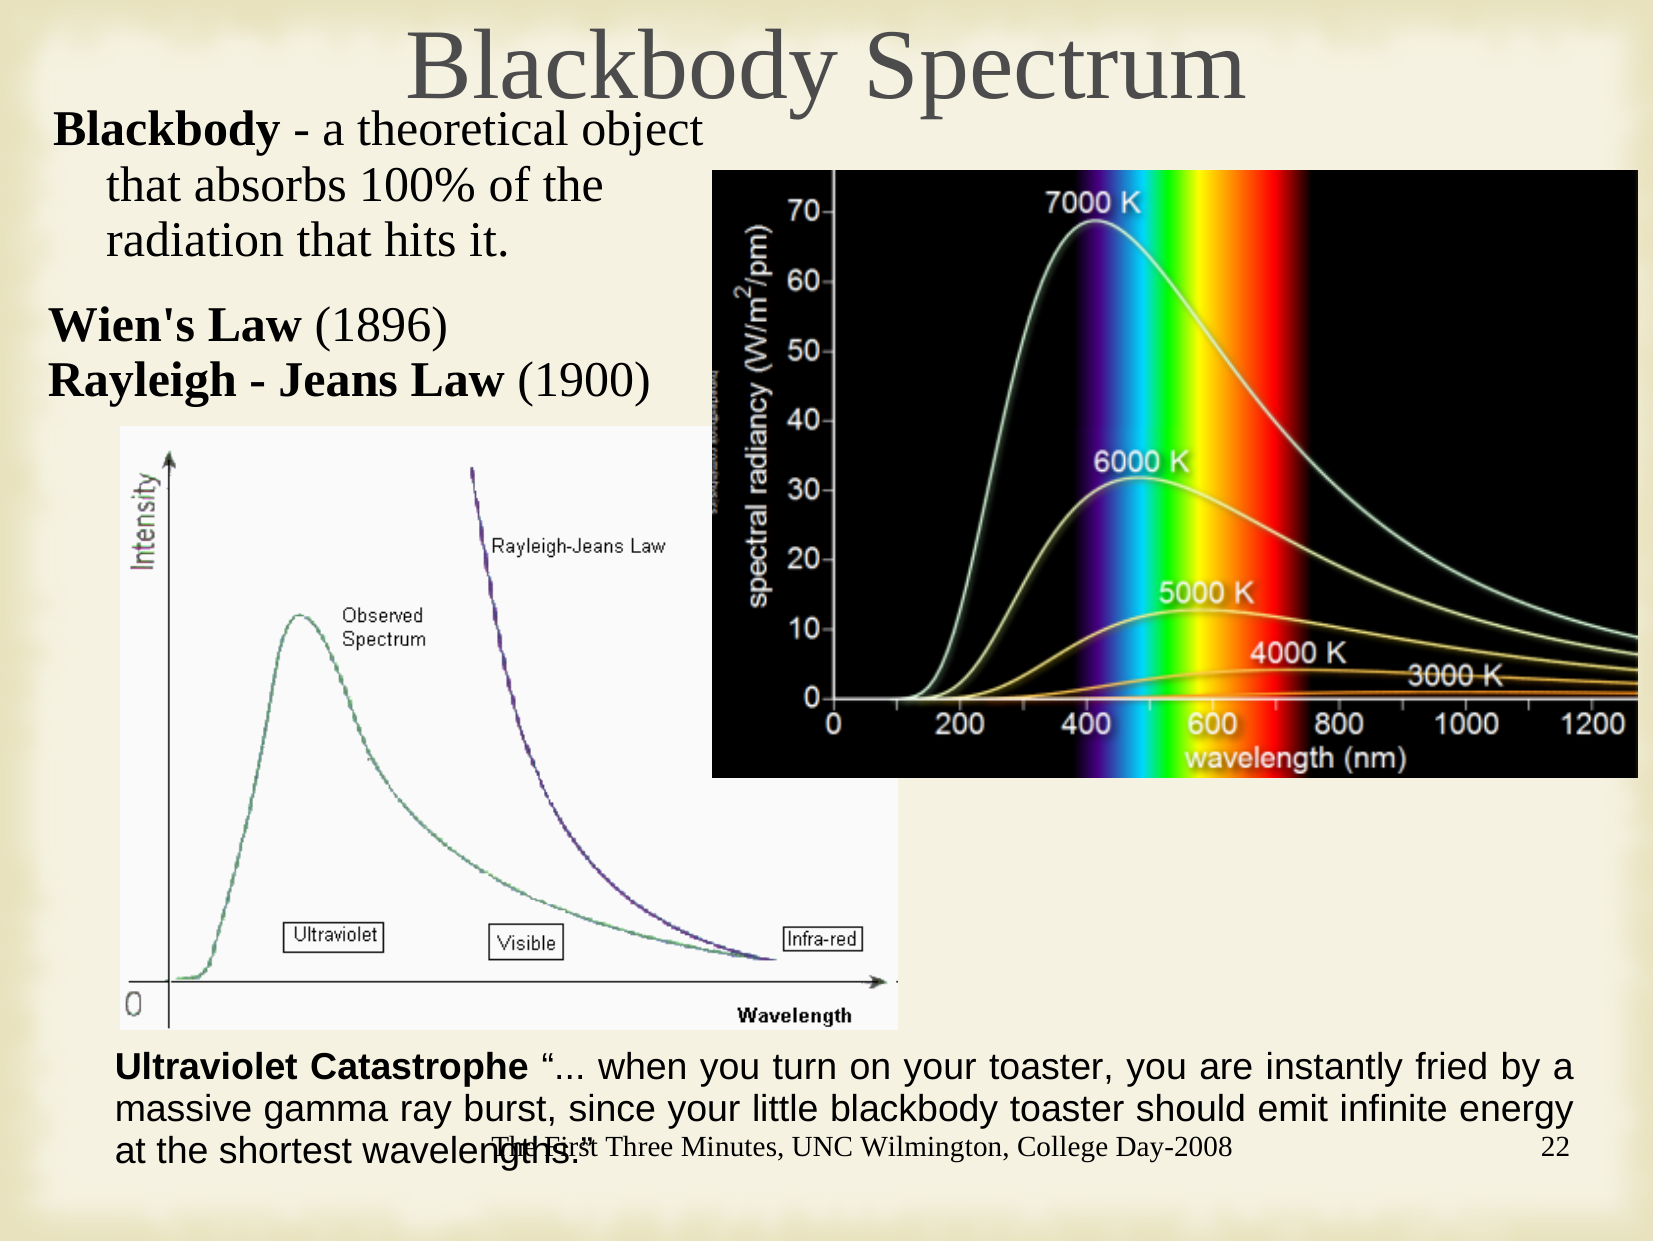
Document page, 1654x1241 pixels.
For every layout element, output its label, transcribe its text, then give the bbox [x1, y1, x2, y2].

text_box Ultraviolet Catastrophe “... when you turn on your toaster, you are instantly fried by a massive gamma ray burst, since your little blackbody toaster should emit infinite energy at the shortest wavelengths.” [99, 1038, 1589, 1181]
list Blackbody - a theoretical object that absorbs 100% of the radiation that hits it. Wien's Law (1896) Rayleigh - Jeans Law (1900) [35, 101, 762, 453]
title Blackbody Spectrum [82, 0, 1571, 169]
picture [0, 0, 1654, 1241]
